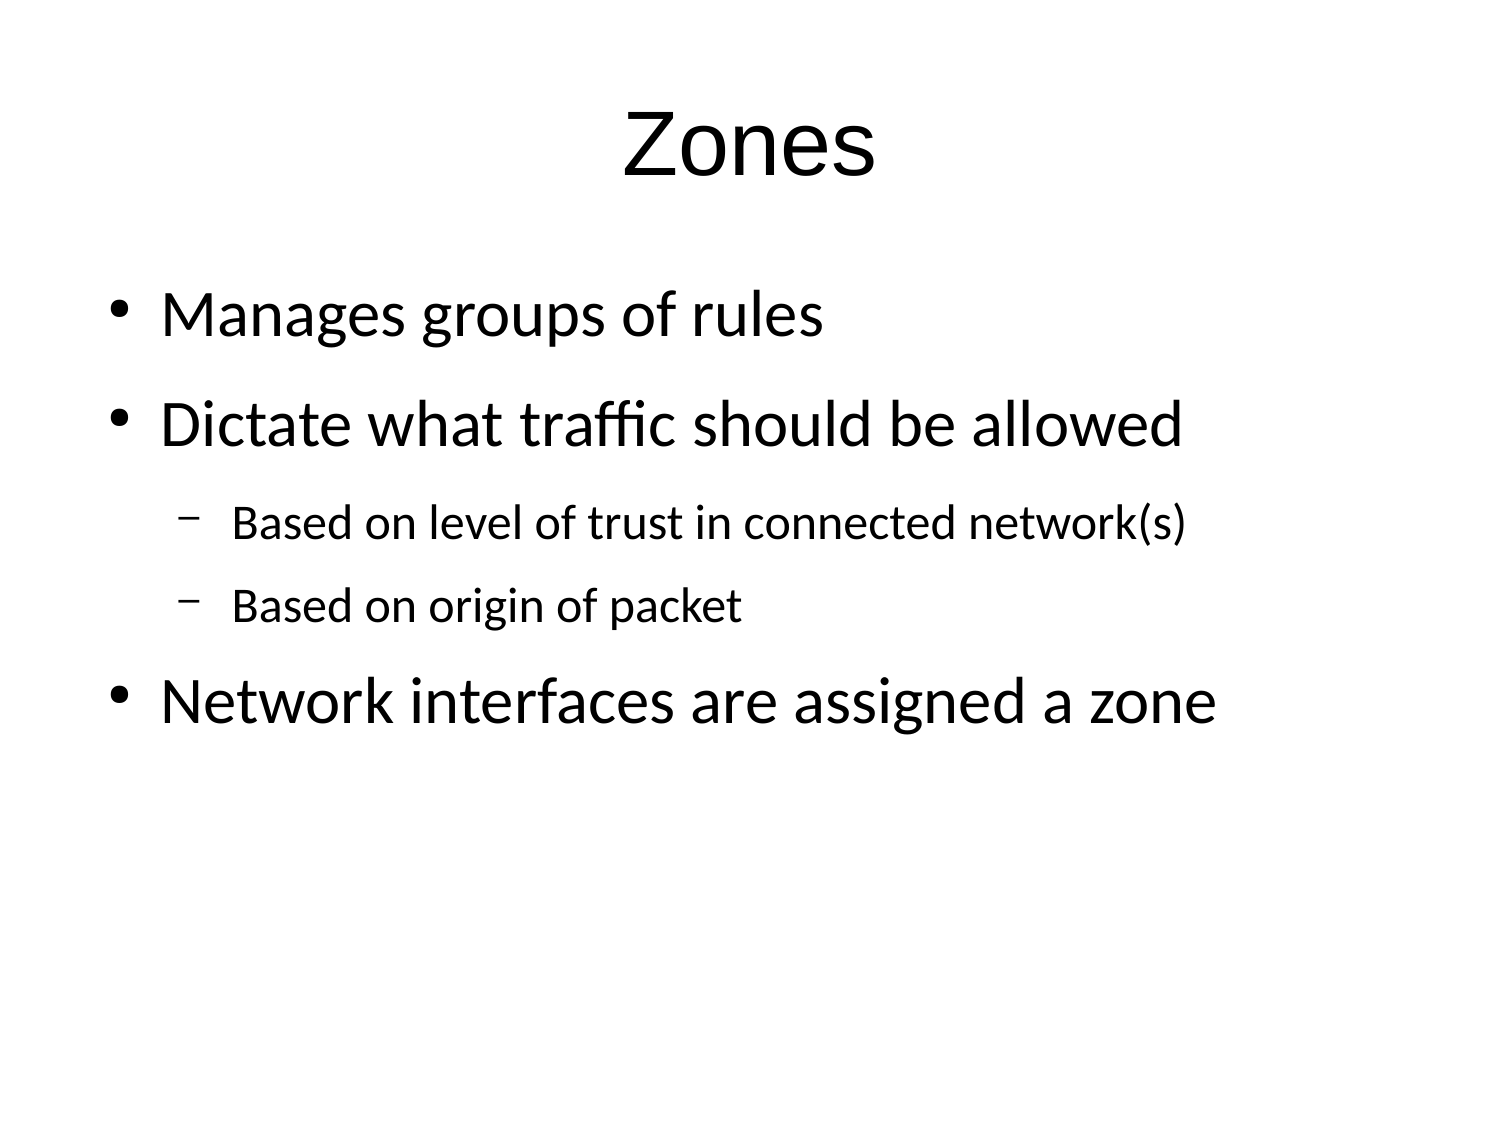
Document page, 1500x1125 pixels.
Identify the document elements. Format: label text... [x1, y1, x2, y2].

list Manages groups of rules Dictate what traffic should be allowed Based on level of trust in connected network(s) Based on origin of packet Network interfaces are assigned a zone [75, 262, 1425, 1005]
title Zones [75, 45, 1425, 233]
